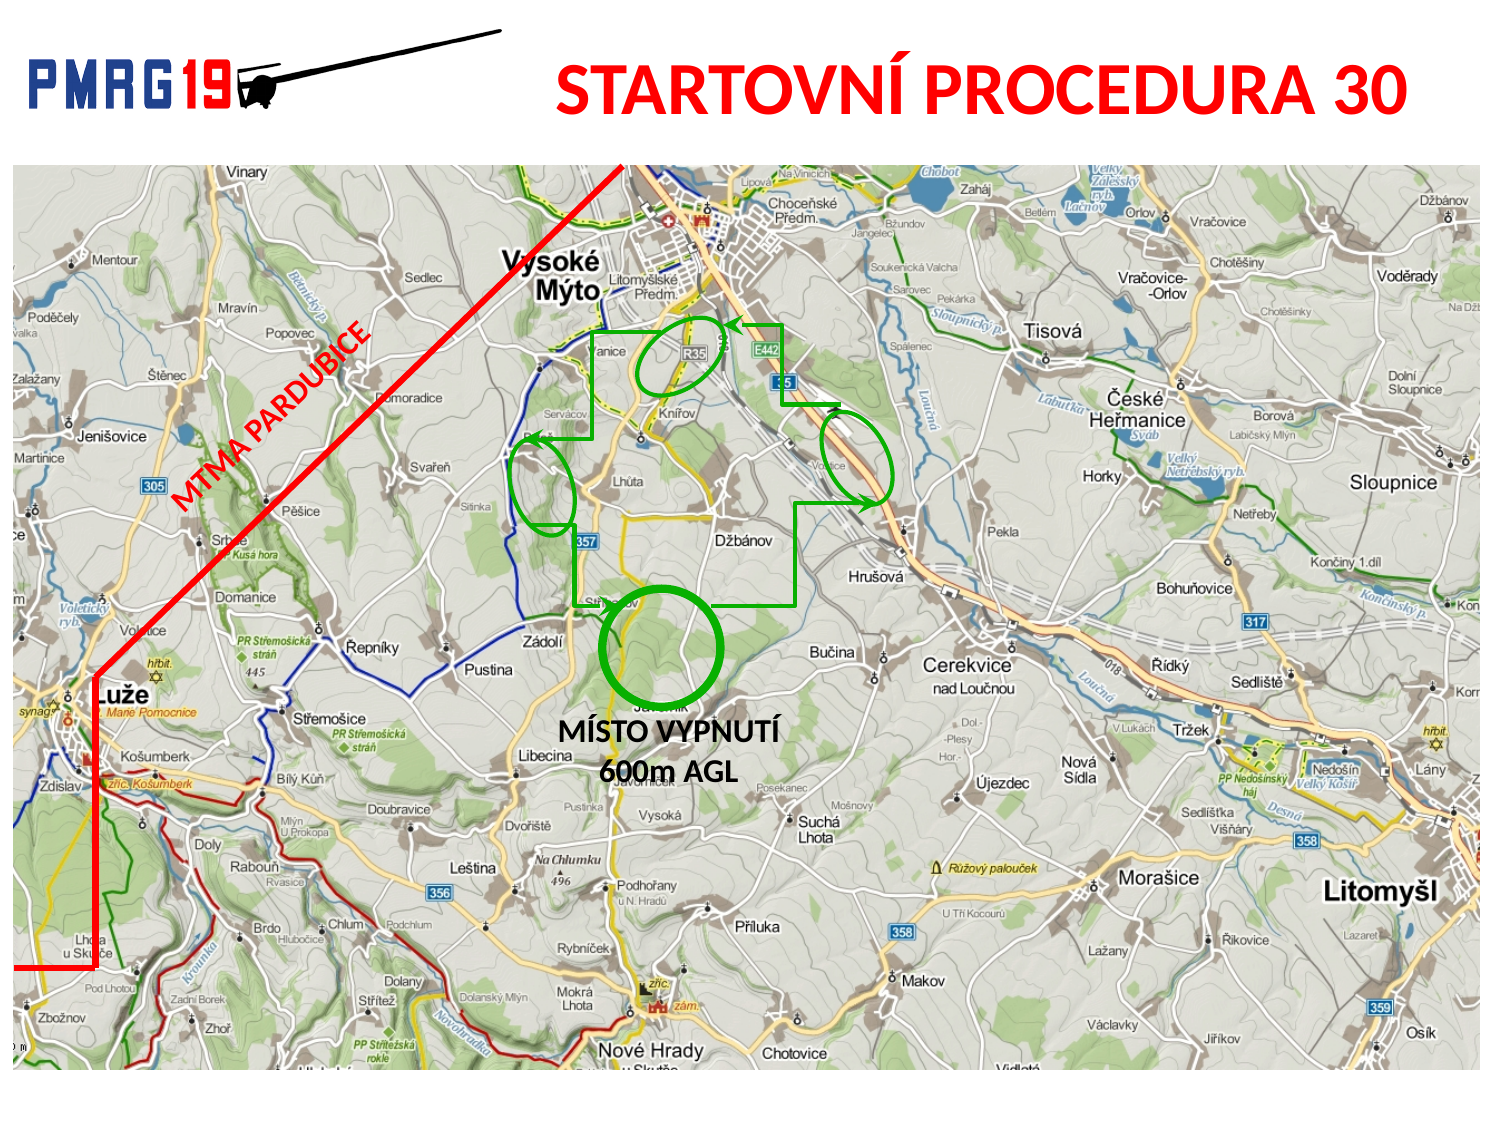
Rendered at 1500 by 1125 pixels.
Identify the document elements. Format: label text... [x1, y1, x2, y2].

picture [29, 29, 502, 109]
picture [13, 165, 1480, 1070]
text_box MÍSTO VYPNUTÍ 600m AGL [528, 702, 810, 799]
text_box MTMA PARDUBICE [144, 271, 419, 536]
title STARTOVNÍ PROCEDURA 30 [74, 21, 1425, 149]
picture [13, 165, 618, 965]
